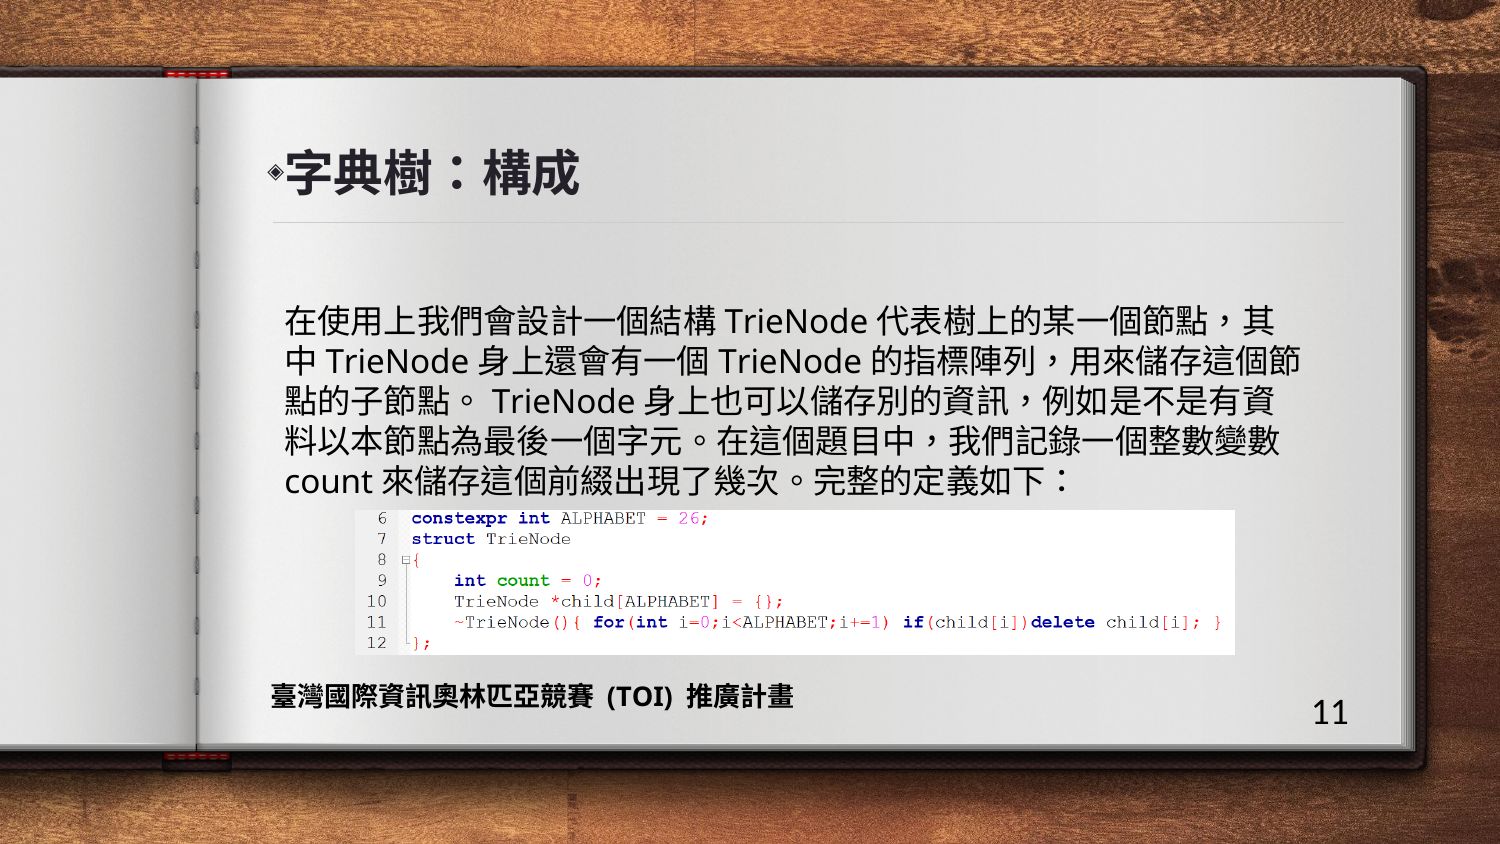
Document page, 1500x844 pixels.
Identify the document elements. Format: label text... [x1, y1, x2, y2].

text_box 在使用上我們會設計一個結構TrieNode代表樹上的某一個節點，其中TrieNode身上還會有一個TrieNode的指標陣列，用來儲存這個節點的子節點。TrieNode身上也可以儲存別的資訊，例如是不是有資料以本節點為最後一個字元。在這個題目中，我們記錄一個整數變數count來儲存這個前綴出現了幾次。完整的定義如下： [269, 293, 1321, 511]
text_box [1295, 672, 1386, 737]
list 字典樹：構成 [252, 126, 1194, 216]
picture [355, 510, 1235, 655]
